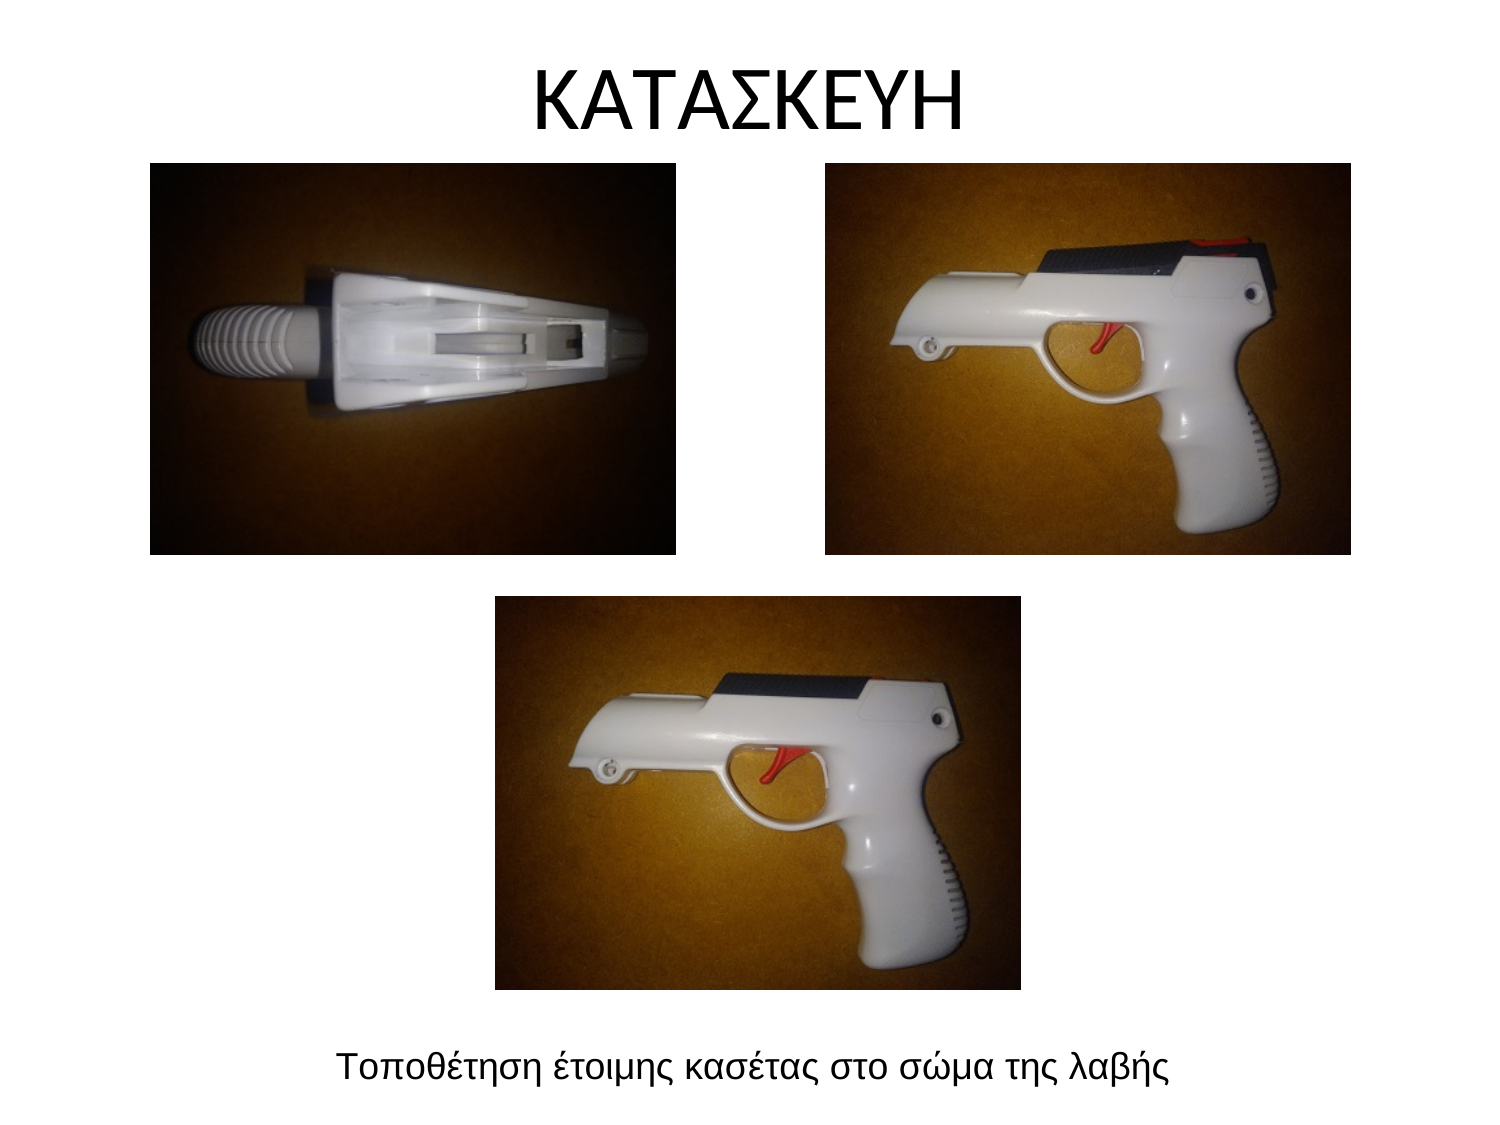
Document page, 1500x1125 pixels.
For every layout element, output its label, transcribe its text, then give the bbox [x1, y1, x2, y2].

title ΚΑΤΑΣΚΕΥΗ [75, 29, 1426, 156]
picture [495, 596, 1021, 991]
picture [825, 163, 1351, 555]
picture [150, 163, 676, 555]
text_box Τοποθέτηση έτοιμης κασέτας στο σώμα της λαβής [320, 1035, 1191, 1095]
